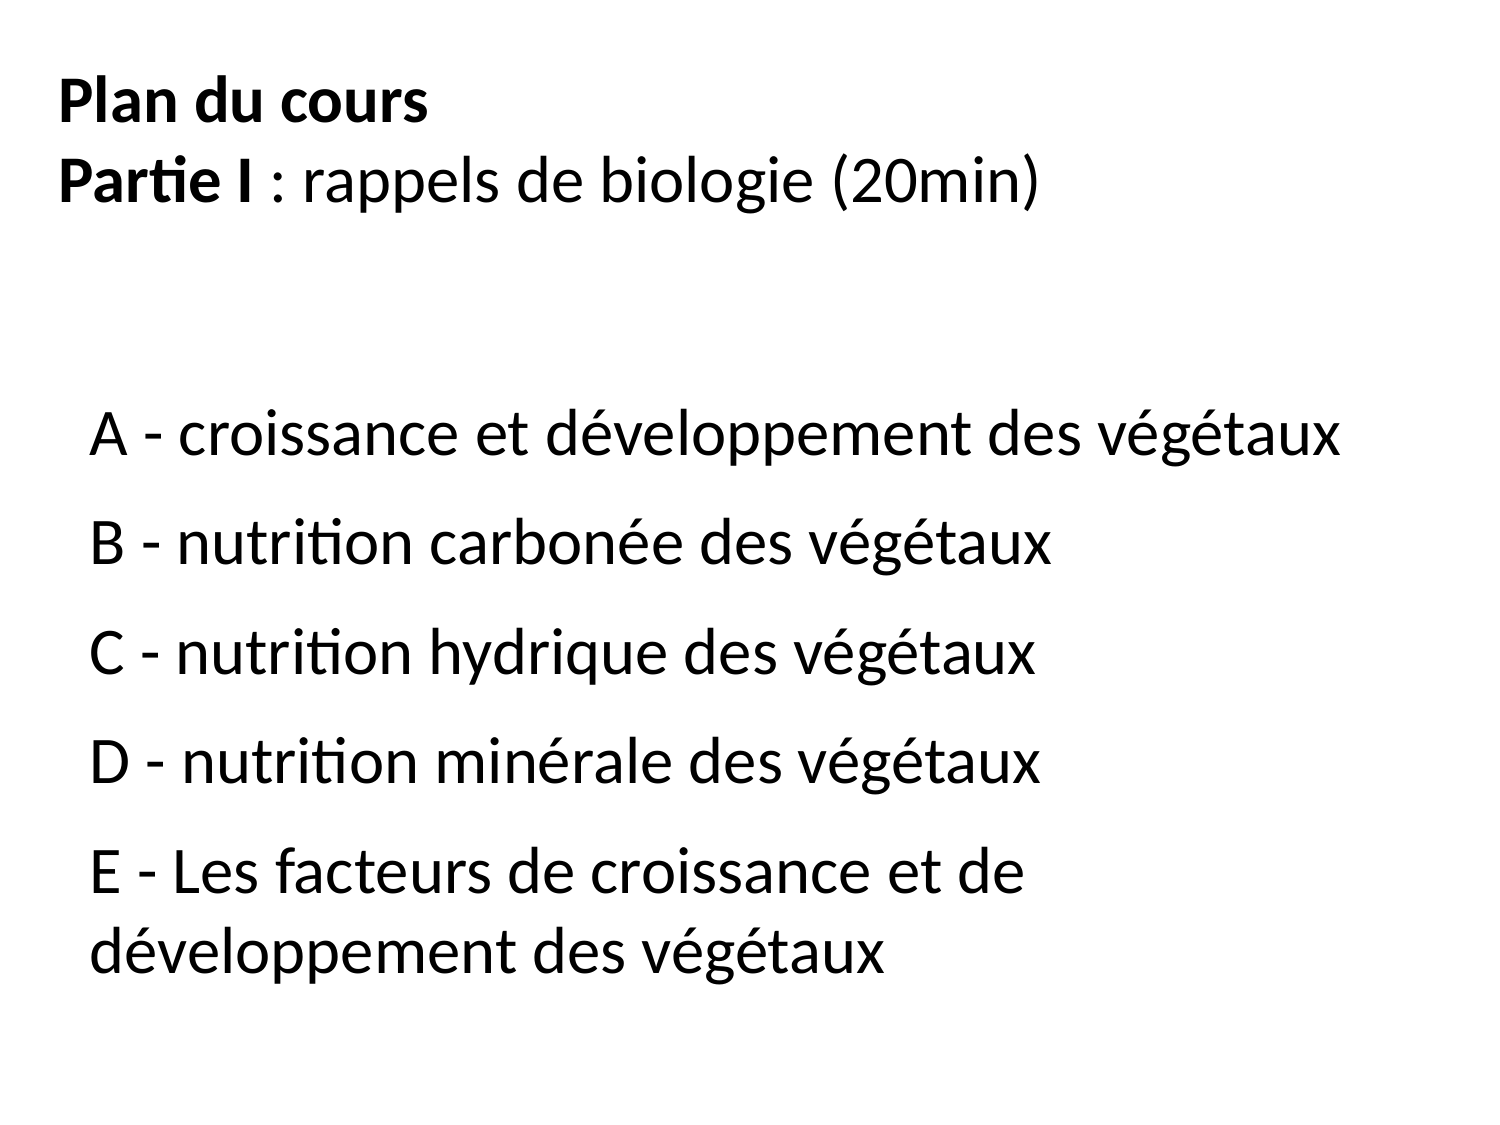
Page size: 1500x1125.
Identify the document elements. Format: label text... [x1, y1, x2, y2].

list A - croissance et développement des végétaux B - nutrition carbonée des végétaux C - nutrition hydrique des végétaux D - nutrition minérale des végétaux E - Les facteurs de croissance et de développement des végétaux [75, 271, 1426, 1016]
title Plan du cours Partie I : rappels de biologie (20min) [43, 48, 1394, 237]
